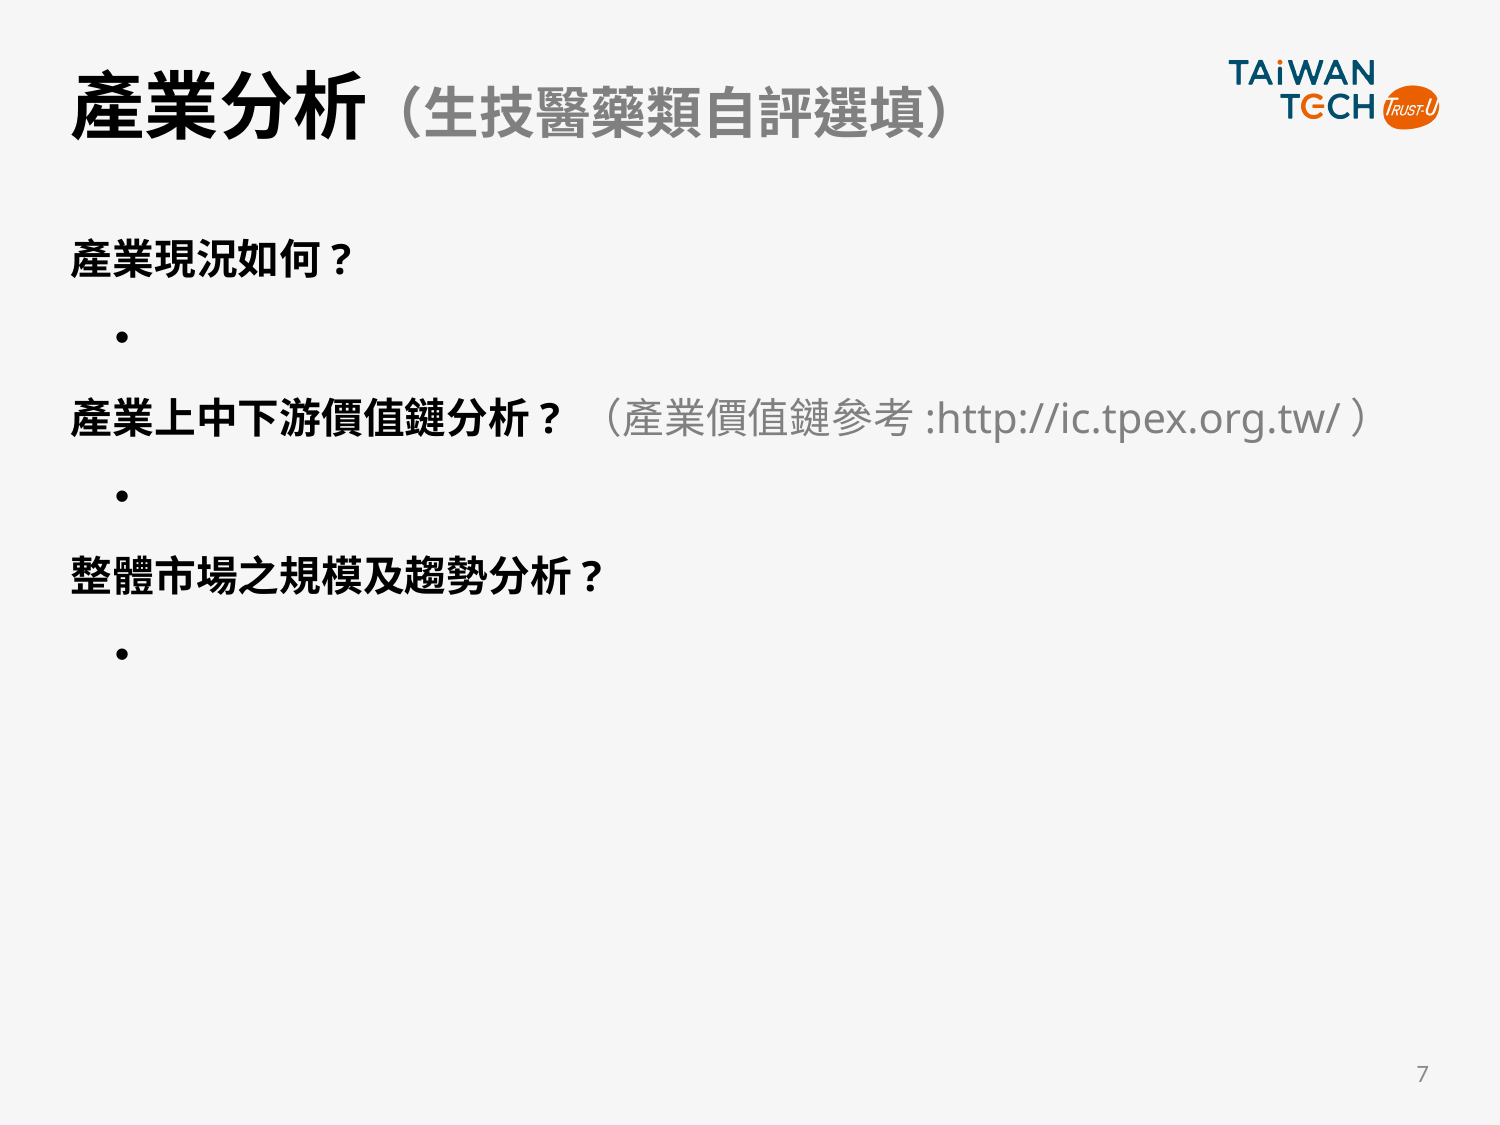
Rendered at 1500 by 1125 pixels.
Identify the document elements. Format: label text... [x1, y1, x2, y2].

title 產業分析（生技醫藥類自評選填） [55, 33, 1444, 156]
list 產業現況如何? 產業上中下游價值鏈分析? （產業價值鏈參考:http://ic.tpex.org.tw/） 整體市場之規模及趨勢分析? [55, 200, 1444, 1021]
slide_number <編號> [1106, 1042, 1445, 1103]
